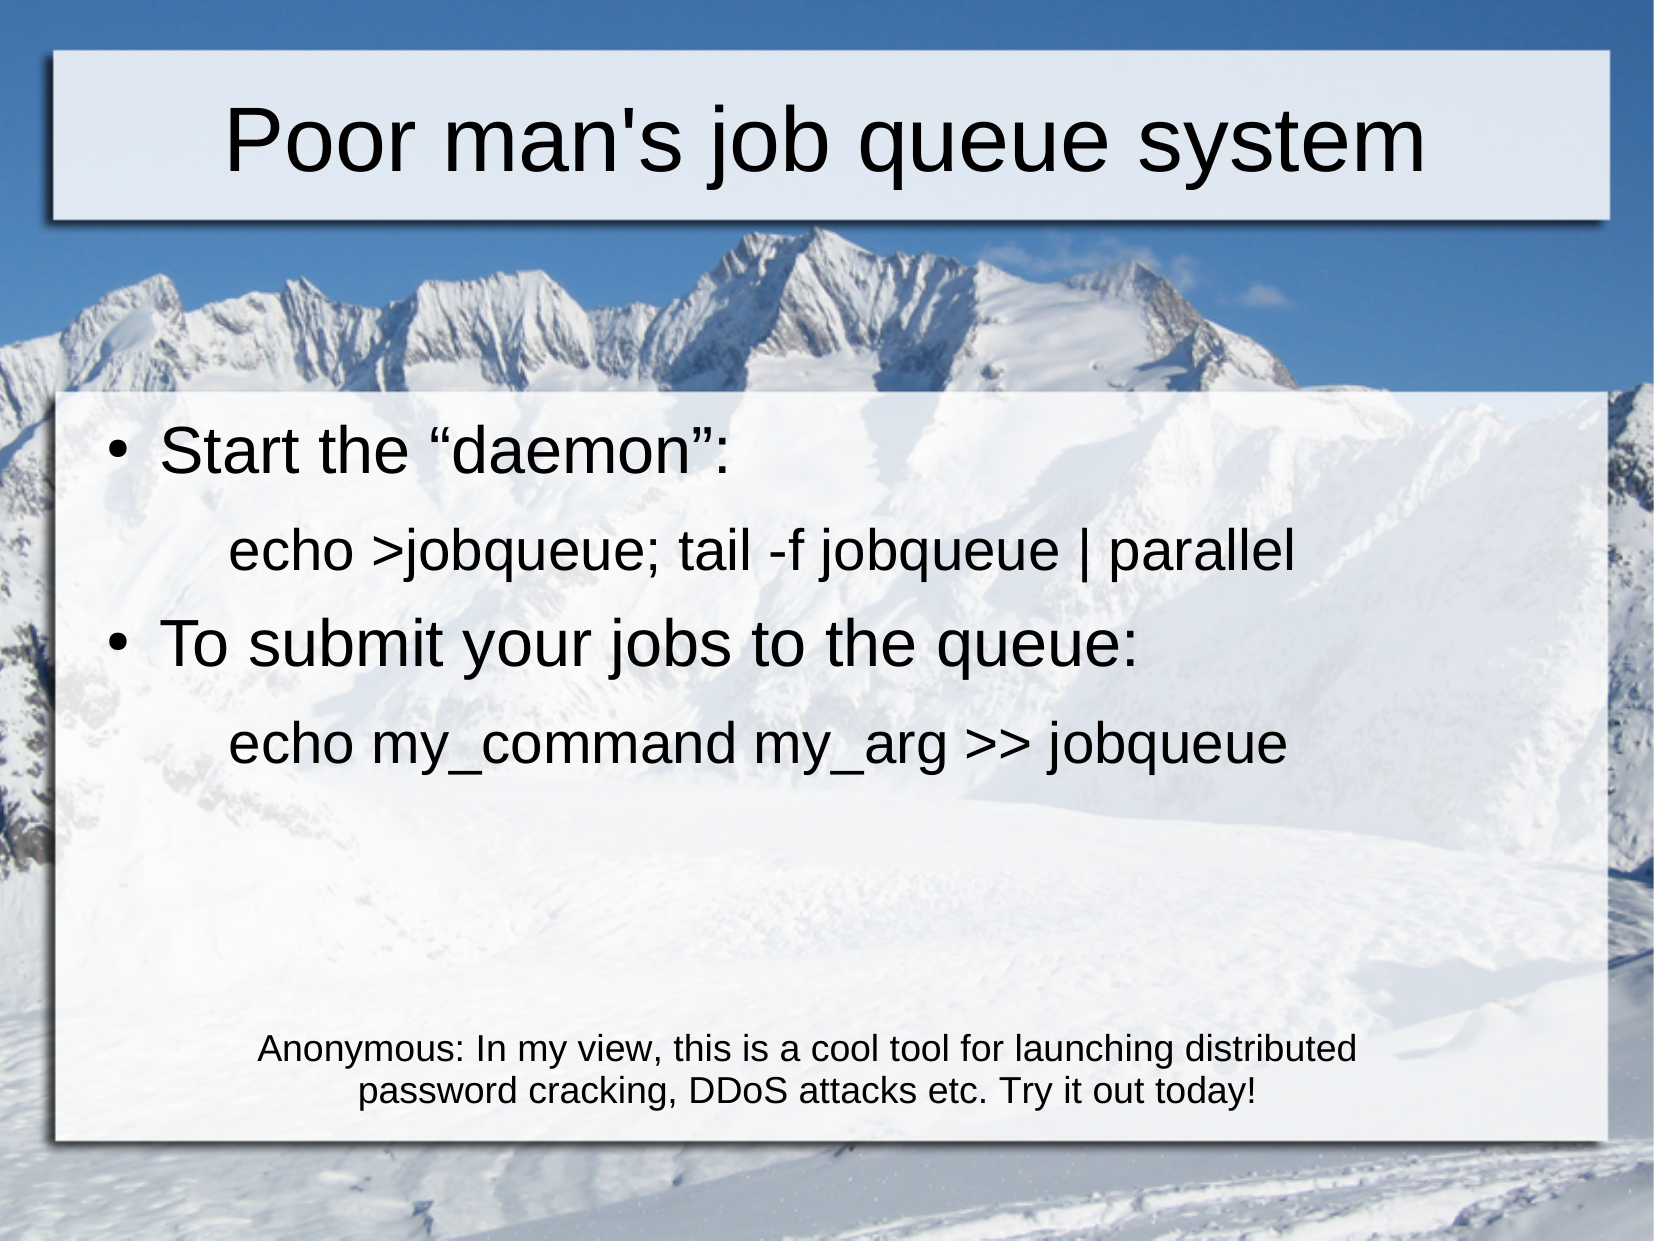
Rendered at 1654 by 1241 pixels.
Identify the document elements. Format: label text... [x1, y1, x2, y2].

picture [0, 0, 1654, 1241]
title Poor man's job queue system [59, 68, 1595, 212]
list Start the “daemon”: echo >jobqueue; tail -f jobqueue | parallel To submit your jobs to the queue: echo my_command my_arg >> jobqueue [88, 413, 1571, 1218]
text_box Anonymous: In my view, this is a cool tool for launching distributed password cracking, DDoS attacks etc. Try it out today! [242, 1020, 1412, 1185]
